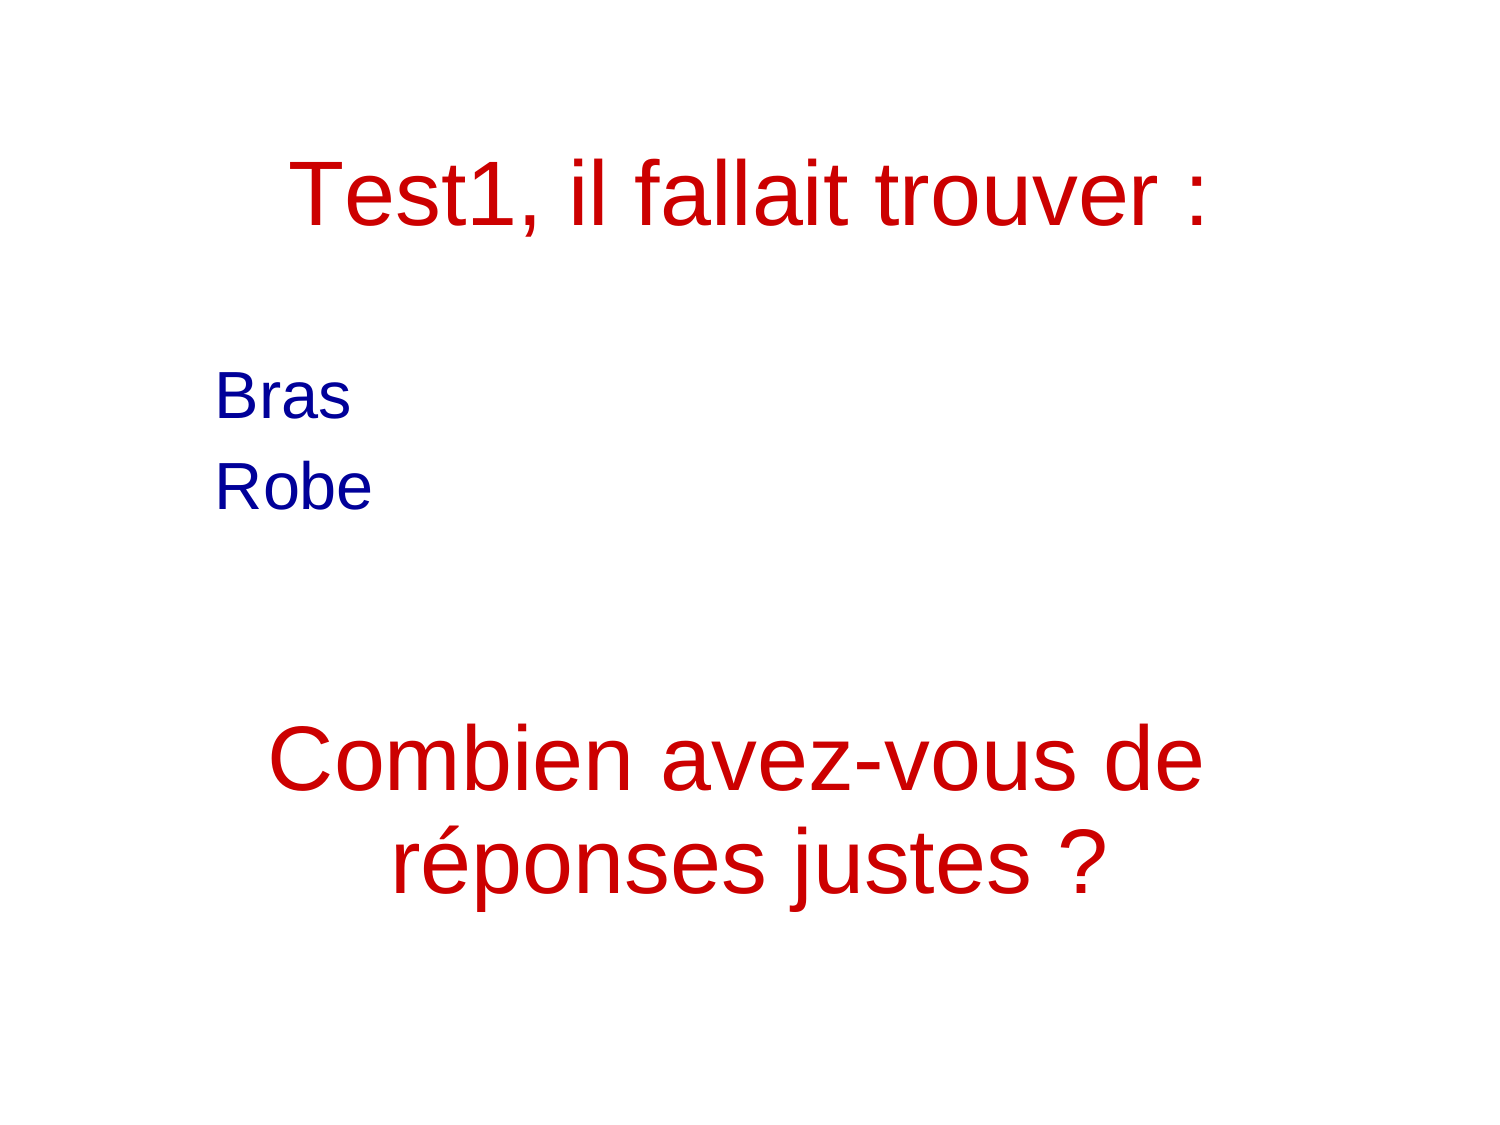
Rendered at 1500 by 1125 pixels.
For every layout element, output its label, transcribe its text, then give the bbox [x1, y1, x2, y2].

title Test1, il fallait trouver : [112, 99, 1388, 288]
text_box Combien avez-vous de réponses justes ? [0, 699, 1500, 921]
list Bras Robe [199, 350, 688, 563]
